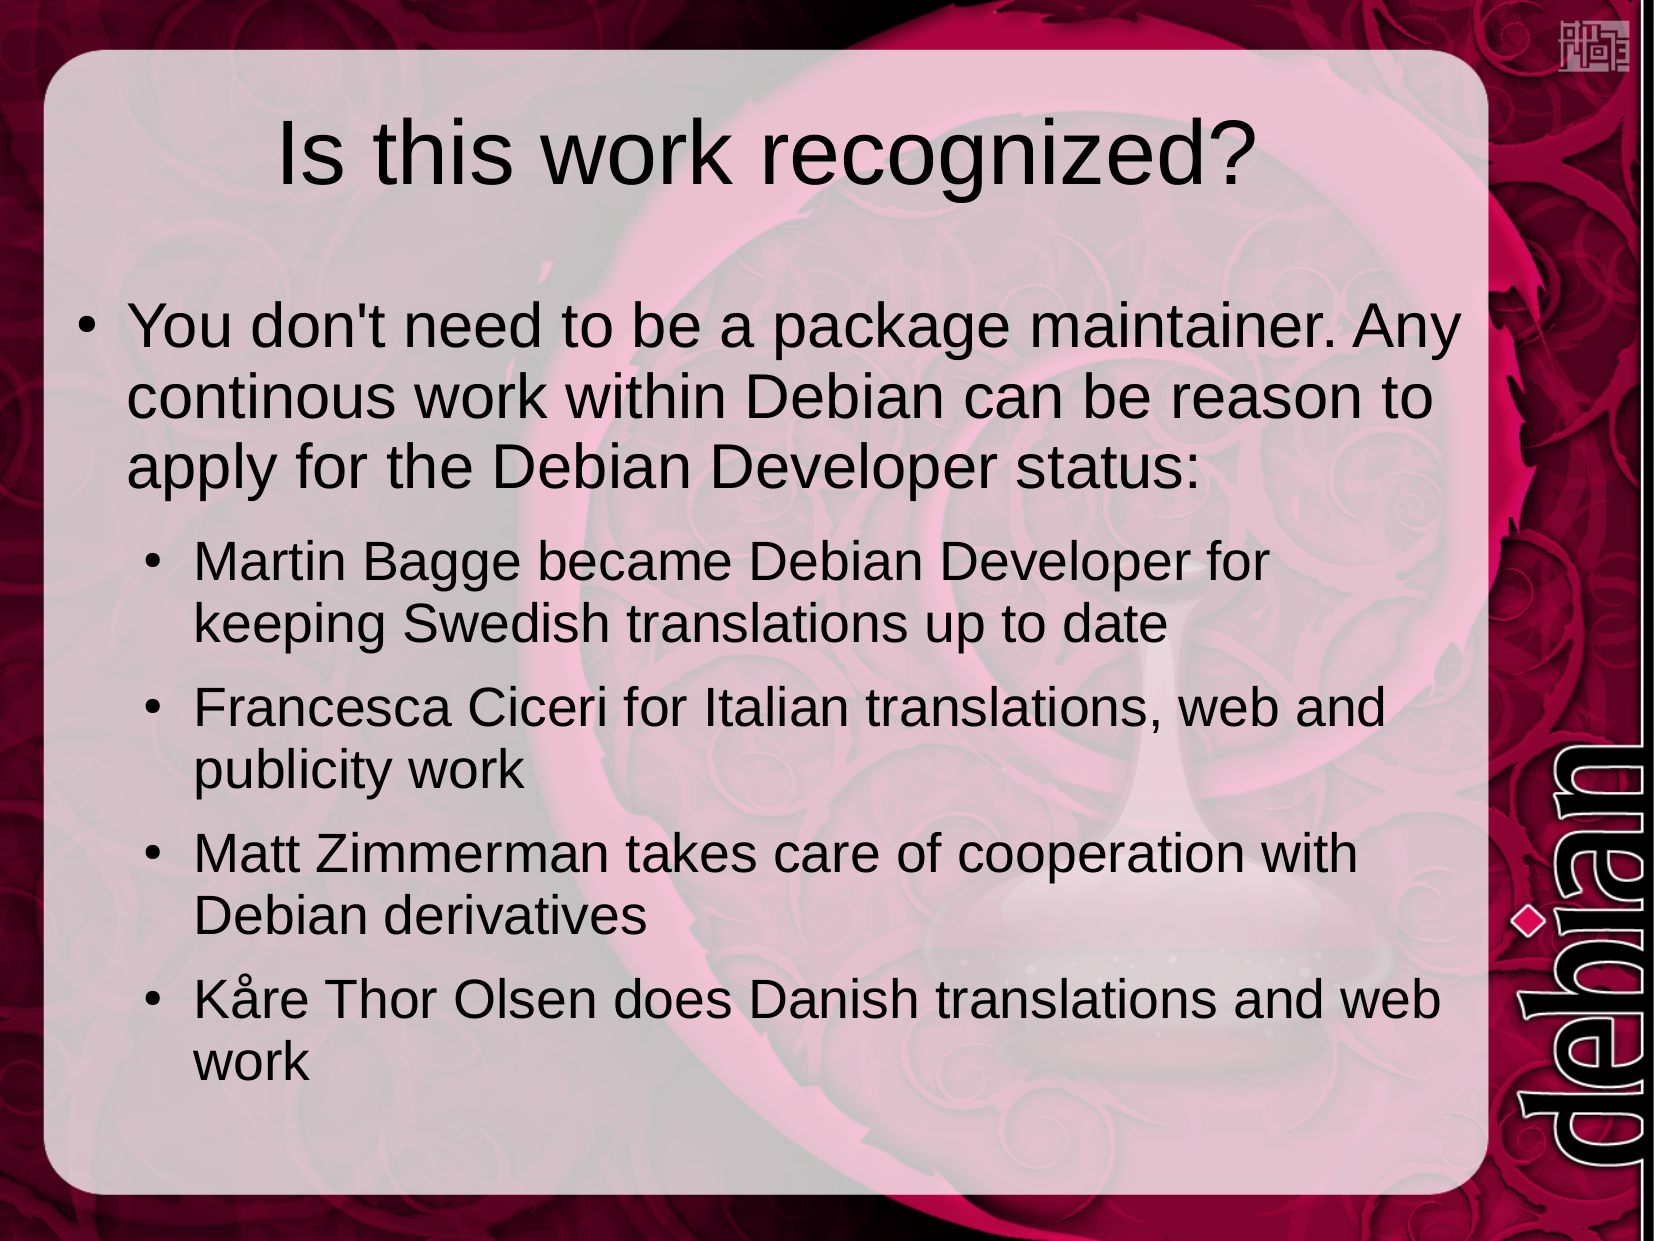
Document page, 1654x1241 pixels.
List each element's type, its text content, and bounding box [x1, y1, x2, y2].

picture [0, 0, 1654, 1241]
list You don't need to be a package maintainer. Any continous work within Debian can be reason to apply for the Debian Developer status: Martin Bagge became Debian Developer for keeping Swedish translations up to date Francesca Ciceri for Italian translations, web and publicity work Matt Zimmerman takes care of cooperation with Debian derivatives Kåre Thor Olsen does Danish translations and web work [59, 290, 1477, 1109]
title Is this work recognized? [59, 49, 1477, 257]
